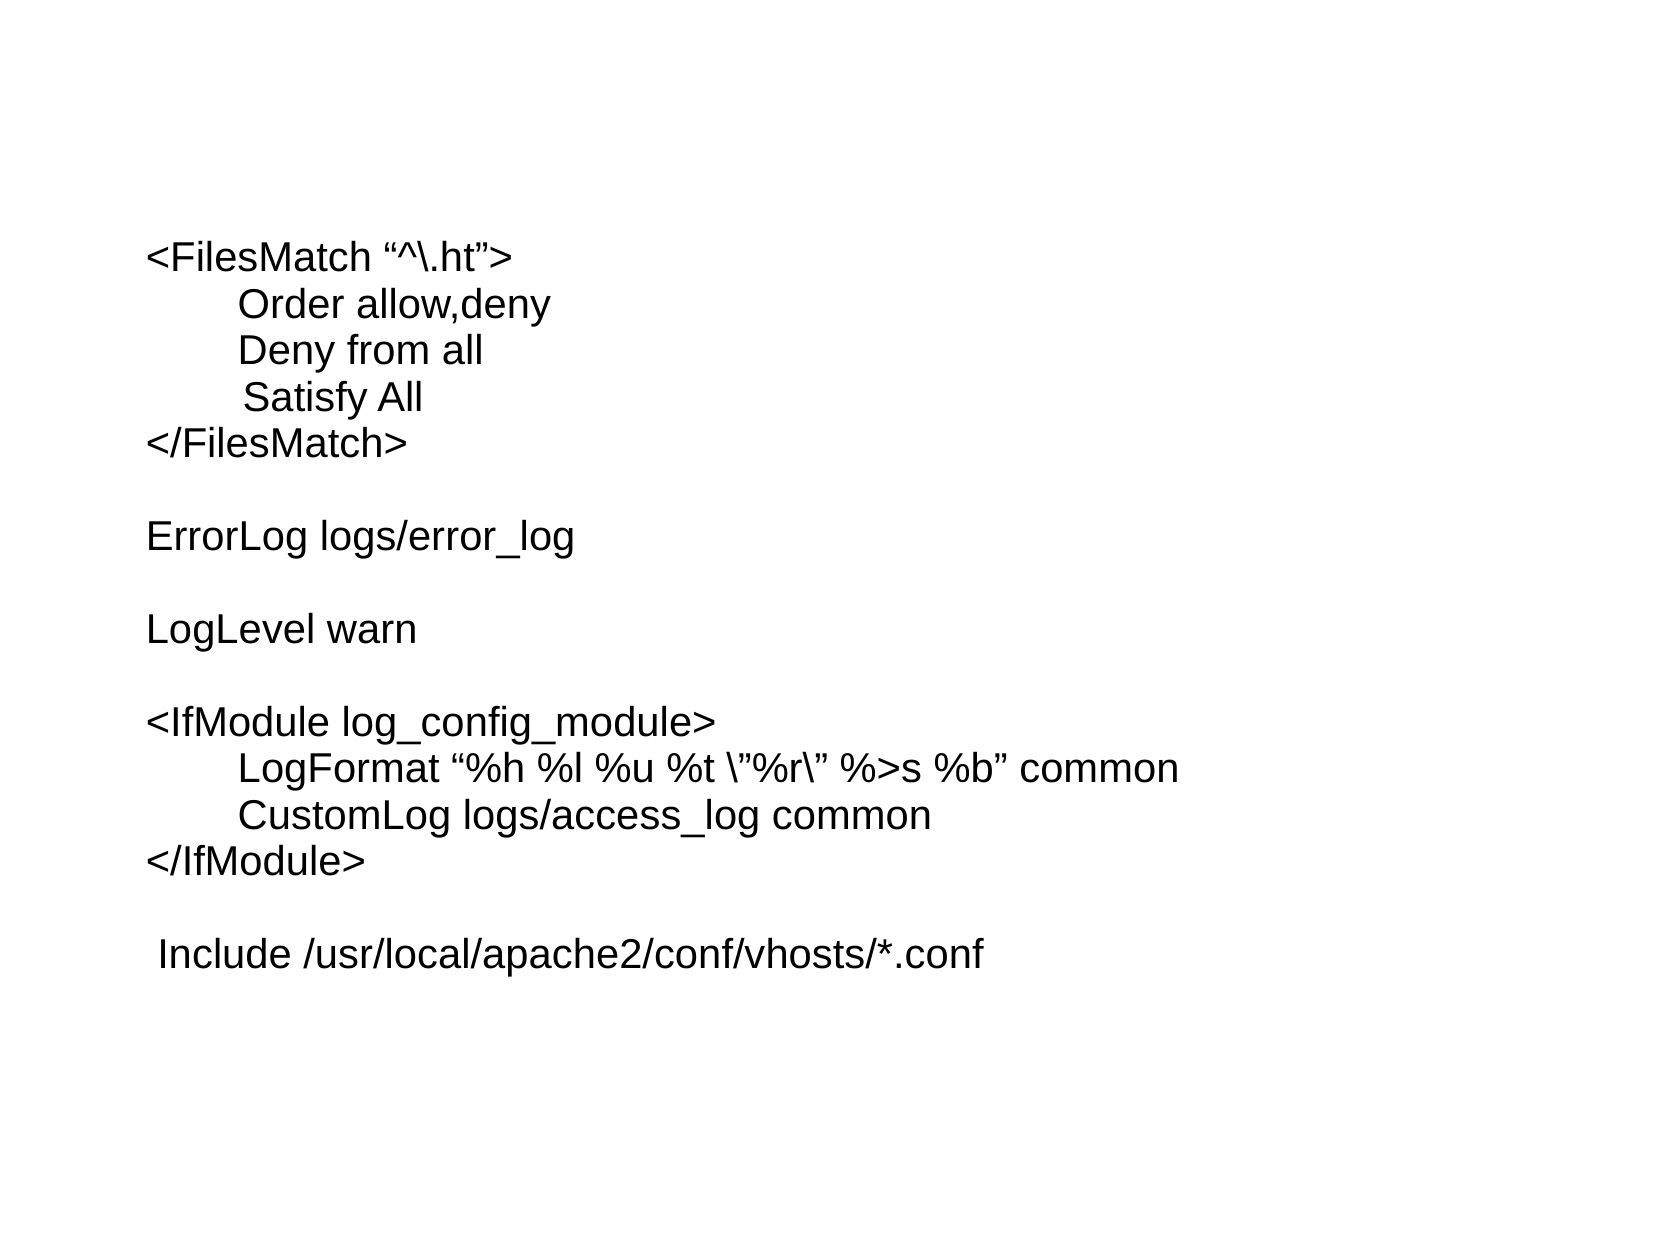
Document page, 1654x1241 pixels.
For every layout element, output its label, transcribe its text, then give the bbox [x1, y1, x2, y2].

list <FilesMatch “^\.ht”> Order allow,deny Deny from all Satisfy All </FilesMatch> ErrorLog logs/error_log LogLevel warn <IfModule log_config_module> LogFormat “%h %l %u %t \”%r\” %>s %b” common CustomLog logs/access_log common </IfModule> Include /usr/local/apache2/conf/vhosts/*.conf [75, 187, 1563, 1088]
